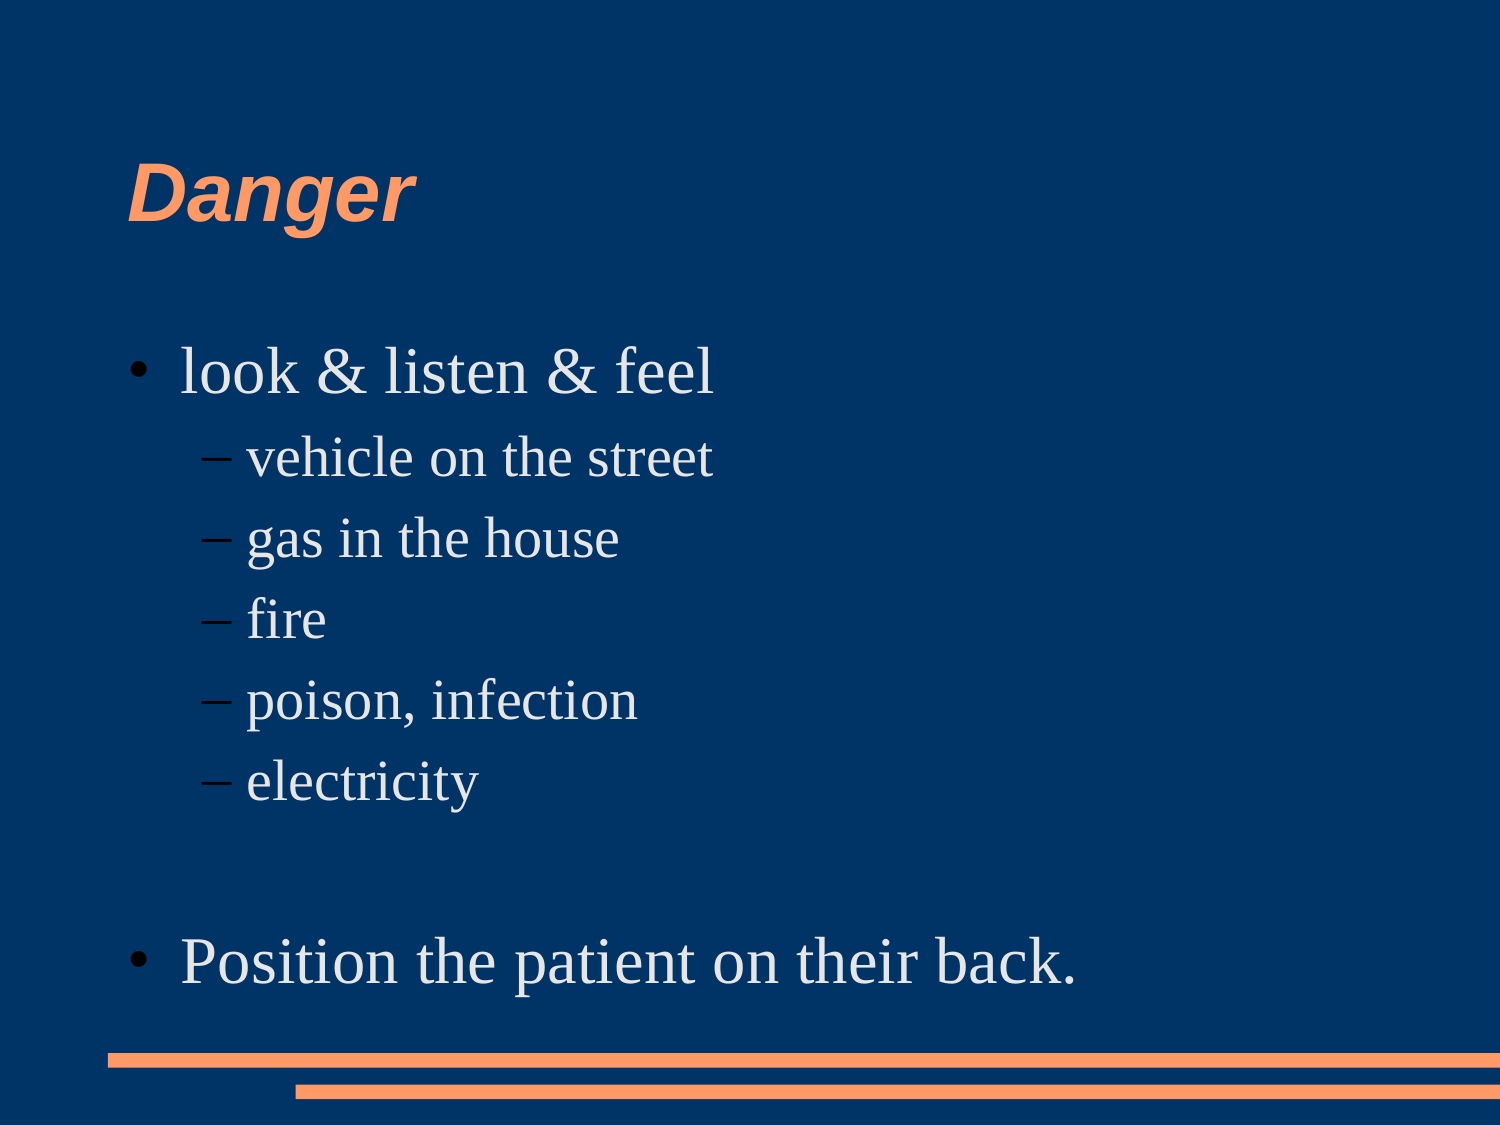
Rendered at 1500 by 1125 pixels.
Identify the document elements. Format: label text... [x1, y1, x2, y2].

title Danger [112, 99, 1388, 288]
list look & listen & feel vehicle on the street gas in the house fire poison, infection electricity Position the patient on their back. [112, 324, 1388, 1037]
